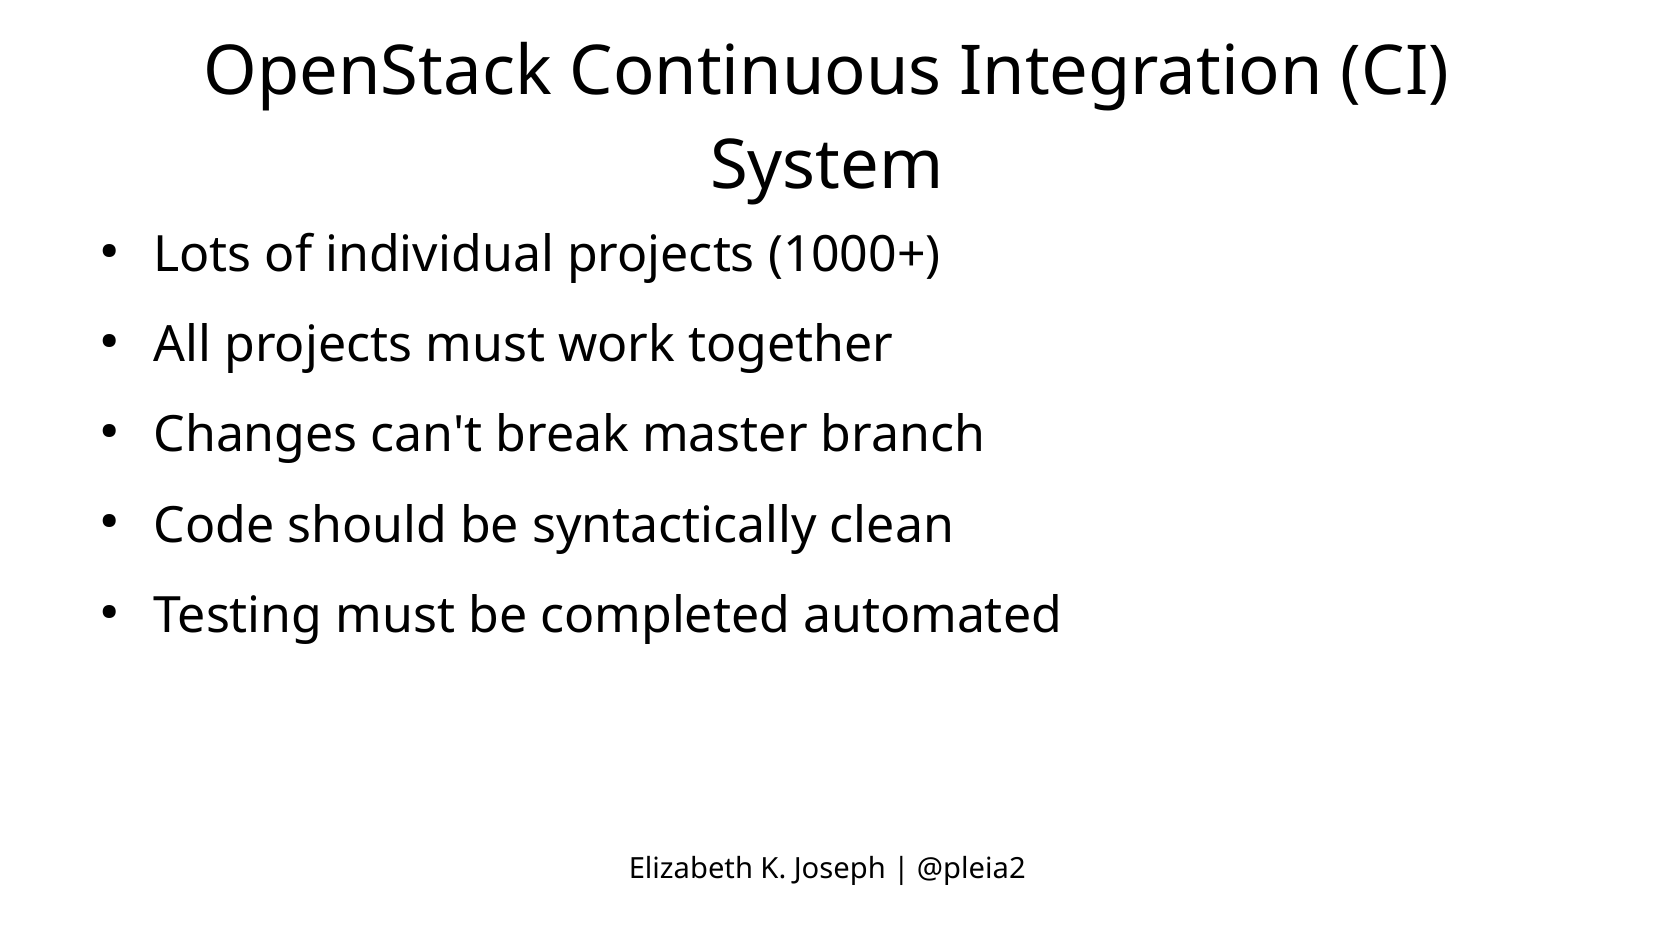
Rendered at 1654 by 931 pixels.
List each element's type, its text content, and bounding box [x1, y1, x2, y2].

list Lots of individual projects (1000+) All projects must work together Changes can't break master branch Code should be syntactically clean Testing must be completed automated [82, 217, 1571, 758]
title OpenStack Continuous Integration (CI) System [82, 37, 1571, 193]
